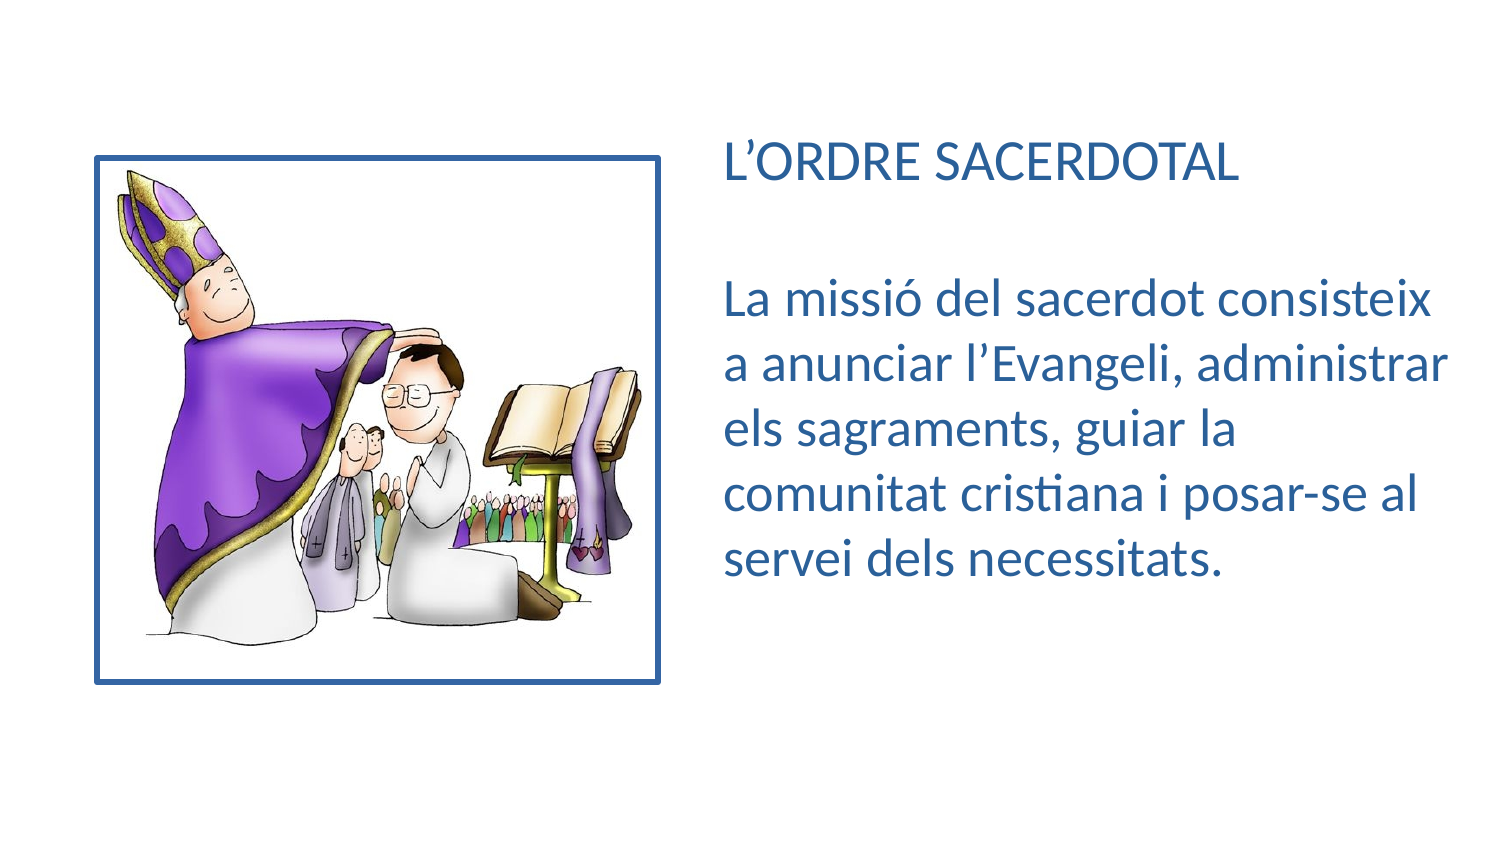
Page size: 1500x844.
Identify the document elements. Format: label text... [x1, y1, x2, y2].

picture [100, 161, 655, 680]
text_box L’ORDRE SACERDOTAL La missió del sacerdot consisteix a anunciar l’Evangeli, administrar els sagraments, guiar la comunitat cristiana i posar-se al servei dels necessitats. [708, 114, 1477, 595]
